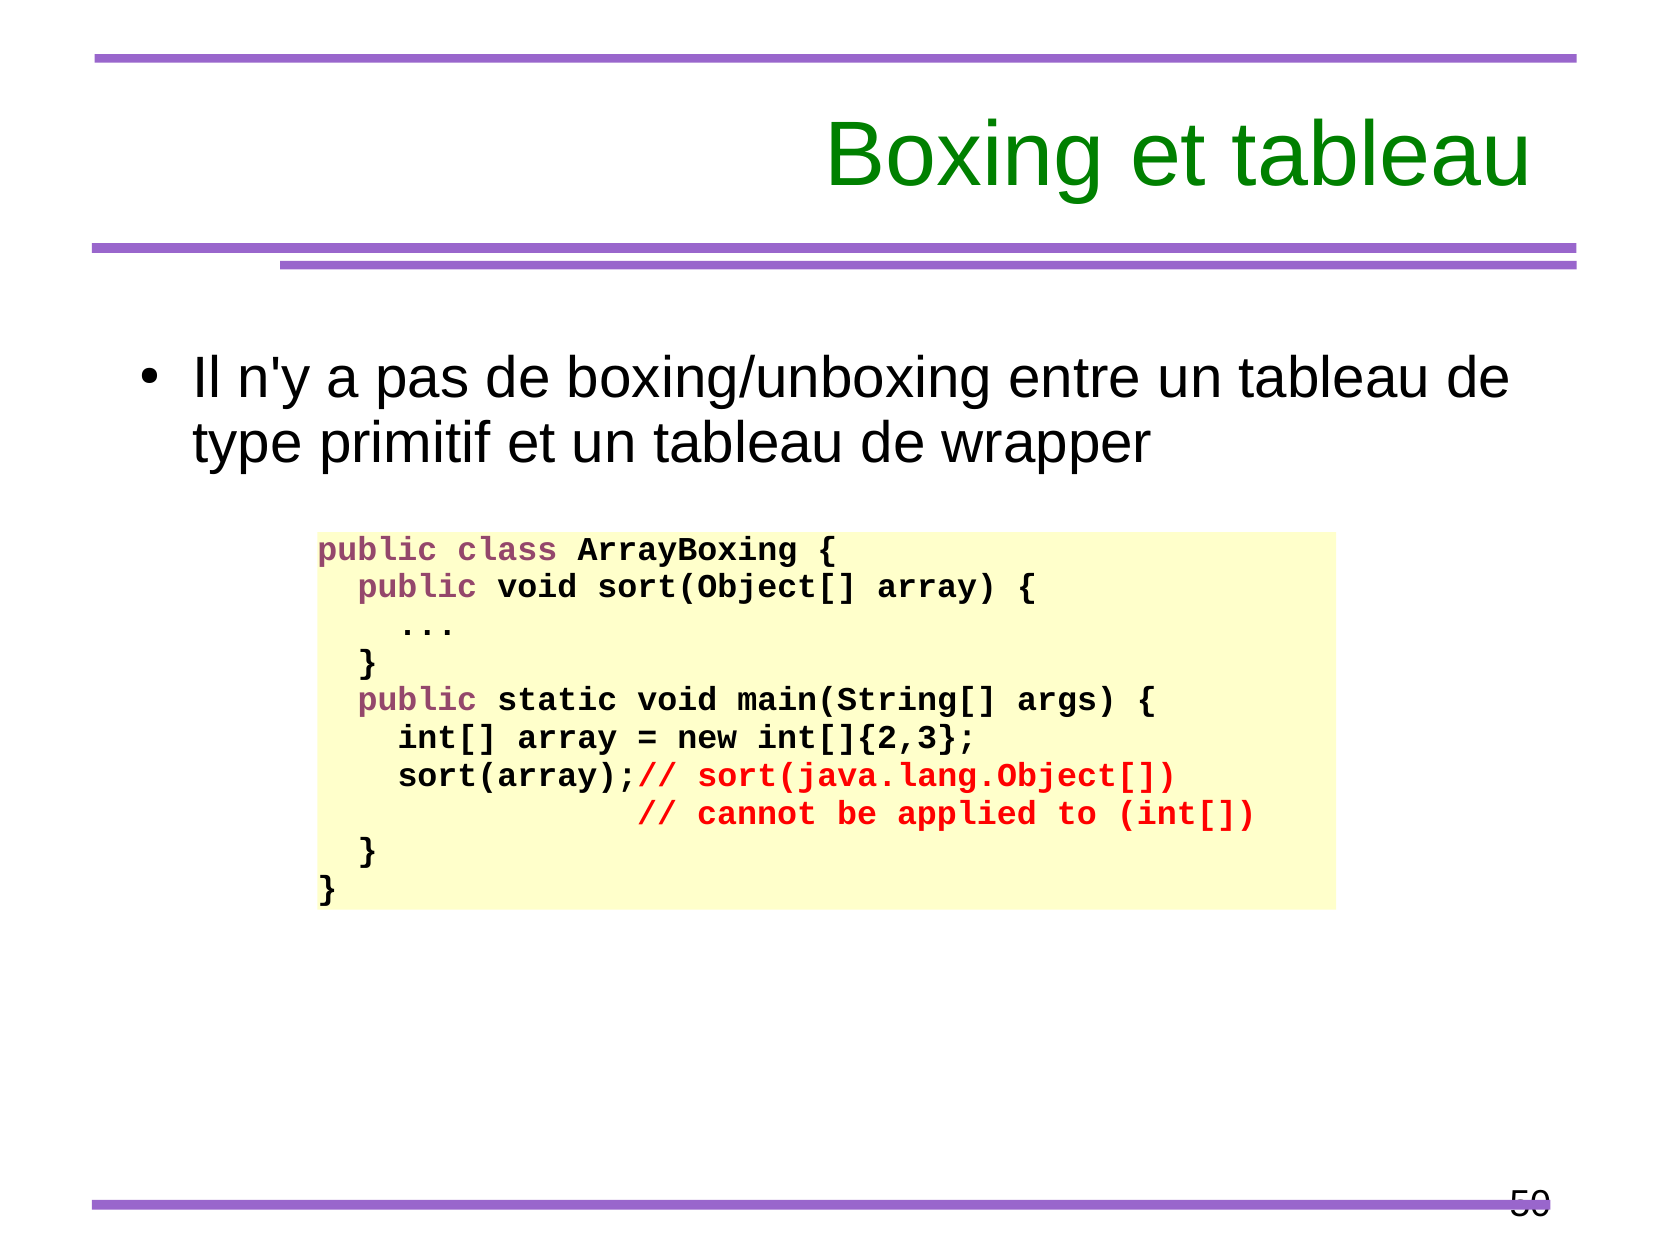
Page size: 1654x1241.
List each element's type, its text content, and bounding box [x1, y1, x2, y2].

text_box public class ArrayBoxing { public void sort(Object[] array) { ... } public static void main(String[] args) { int[] array = new int[]{2,3}; sort(array);// sort(java.lang.Object[]) // cannot be applied to (int[]) } } [317, 532, 1337, 910]
title Boxing et tableau [121, 49, 1534, 257]
list Il n'y a pas de boxing/unboxing entre un tableau de type primitif et un tableau de wrapper [121, 344, 1534, 1127]
